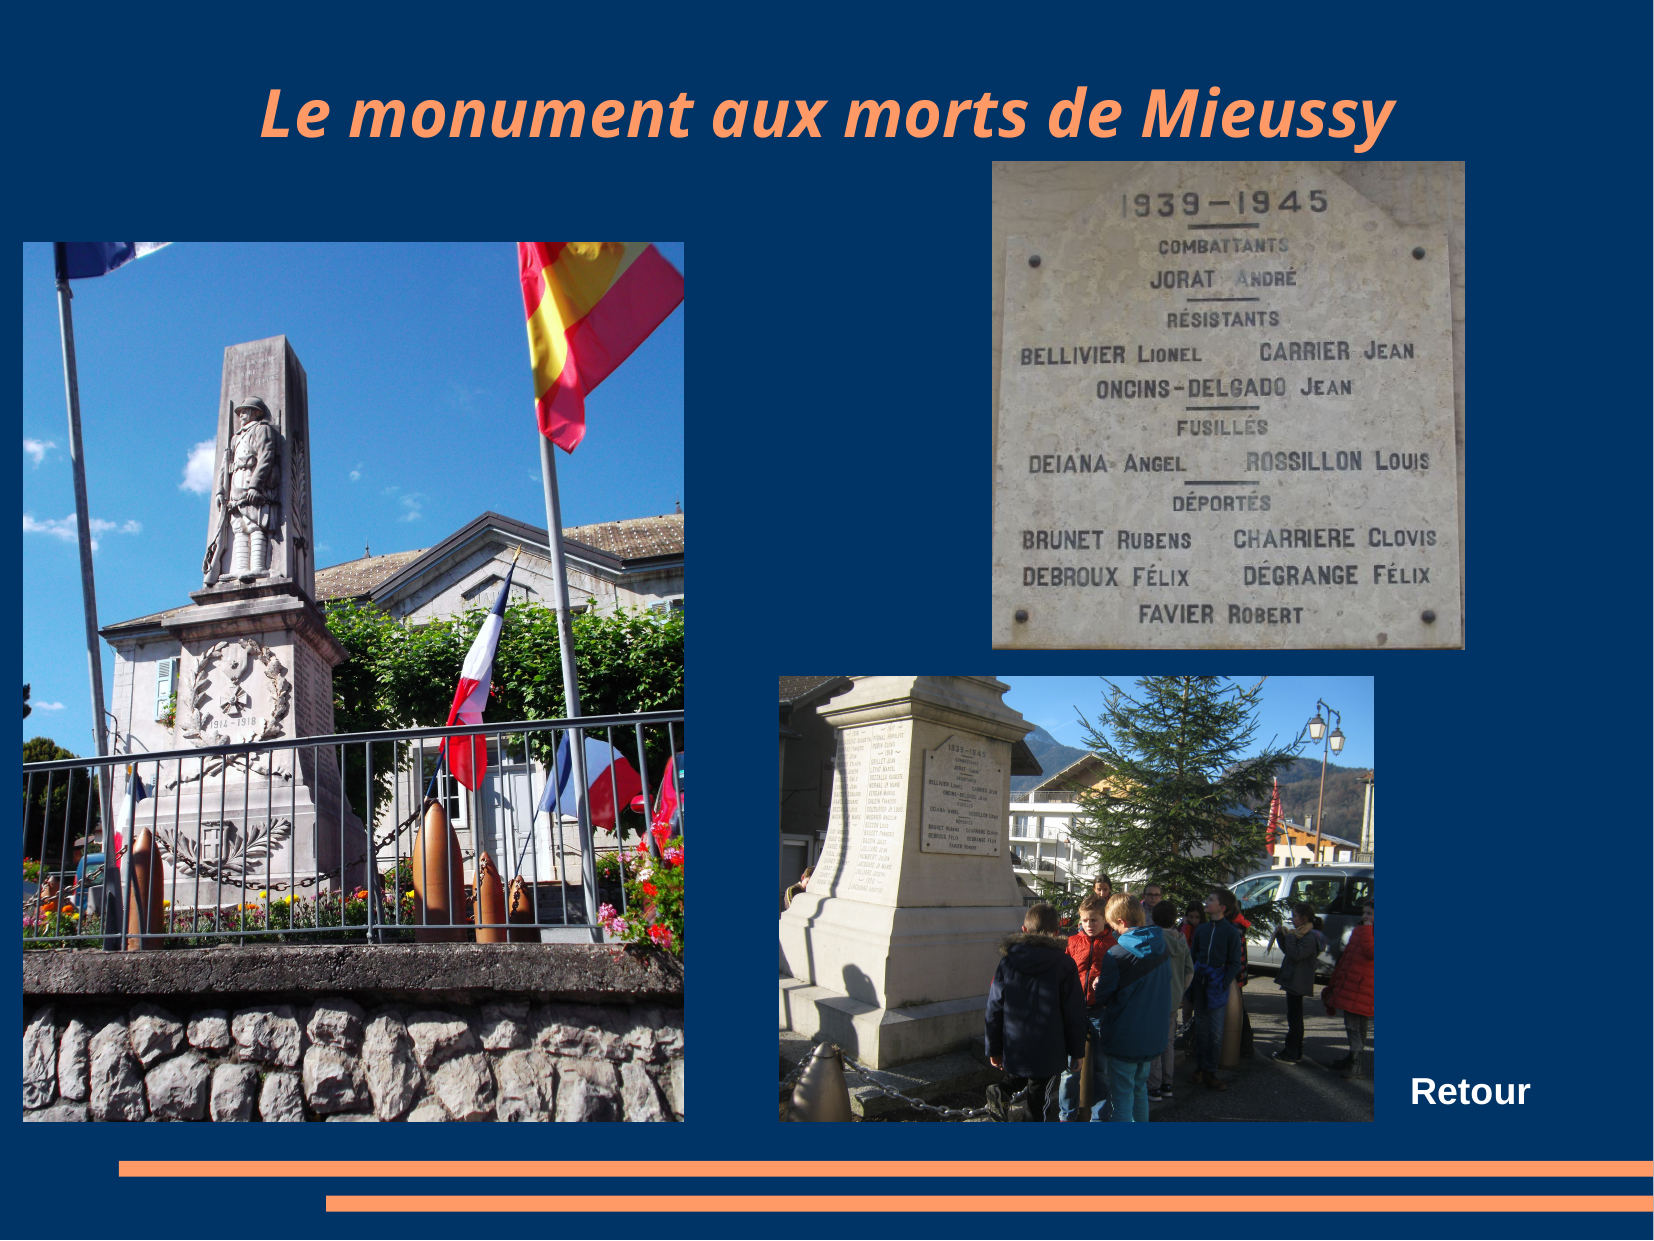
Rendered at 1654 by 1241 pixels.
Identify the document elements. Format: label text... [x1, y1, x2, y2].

title Le monument aux morts de Mieussy [121, 46, 1534, 178]
picture [23, 242, 684, 1123]
picture [779, 676, 1374, 1123]
picture [992, 161, 1465, 650]
text_box Retour [1346, 1062, 1595, 1134]
